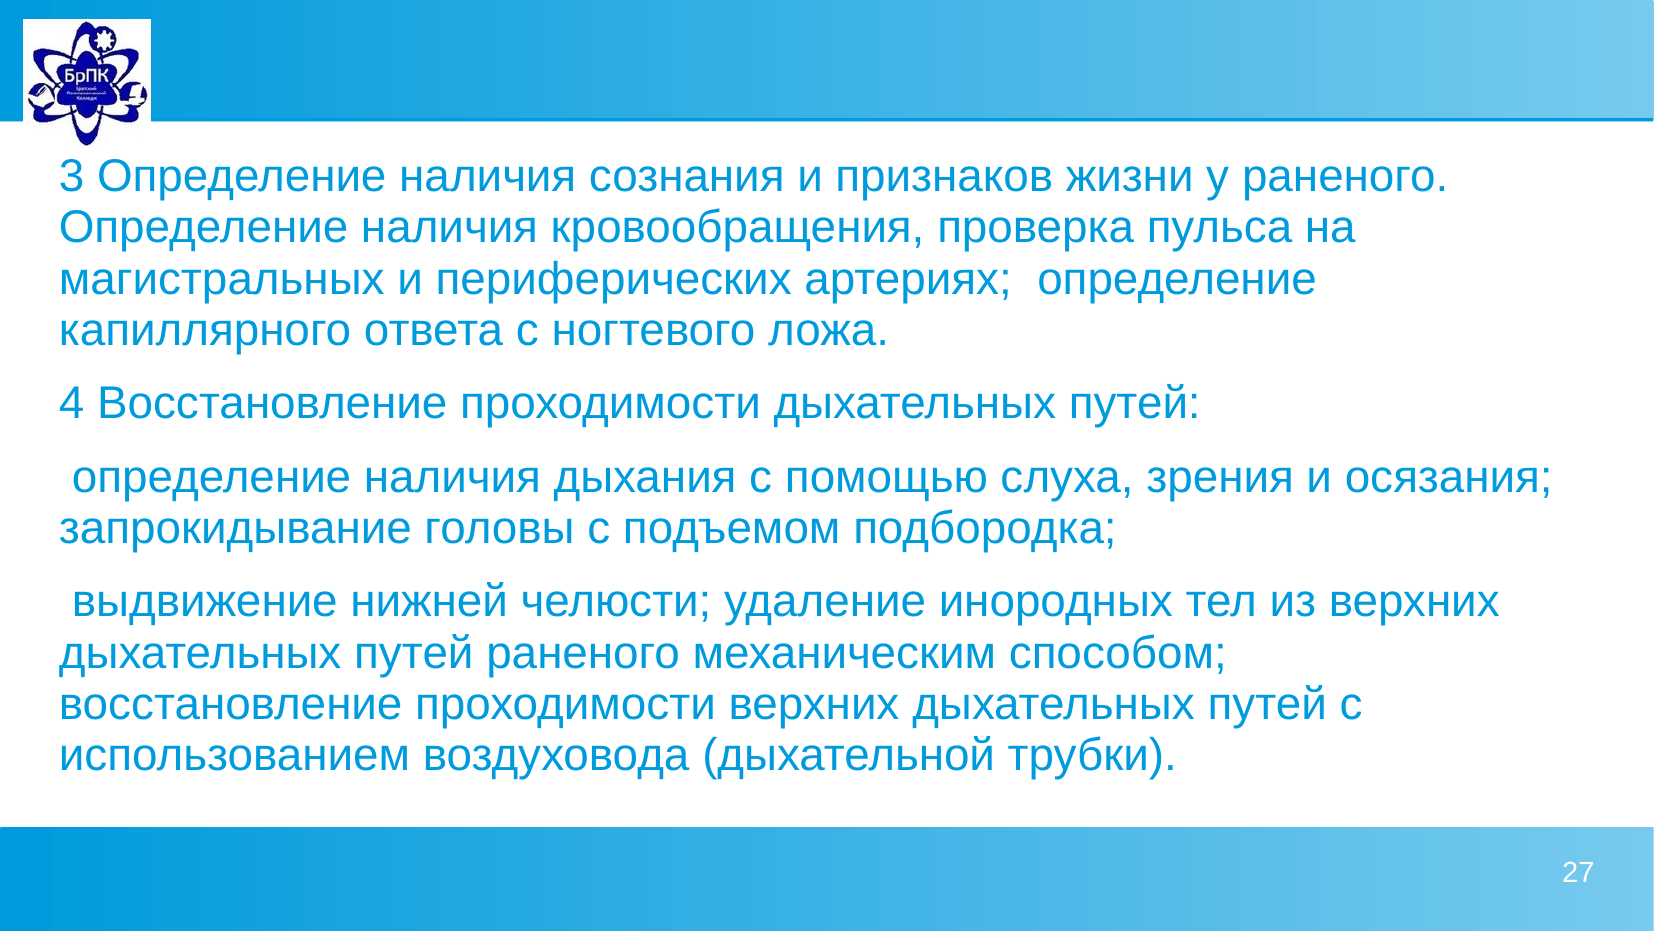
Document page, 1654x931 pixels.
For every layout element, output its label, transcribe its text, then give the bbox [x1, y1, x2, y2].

list 3 Определение наличия сознания и признаков жизни у раненого. Определение наличия кровообращения, проверка пульса на магистральных и периферических артериях; определение капиллярного ответа с ногтевого ложа. 4 Восстановление проходимости дыхательных путей: определение наличия дыхания с помощью слуха, зрения и осязания; запрокидывание головы с подъемом подбородка; выдвижение нижней челюсти; удаление инородных тел из верхних дыхательных путей раненого механическим способом; восстановление проходимости верхних дыхательных путей с использованием воздуховода (дыхательной трубки). [59, 150, 1595, 741]
picture [23, 20, 151, 147]
